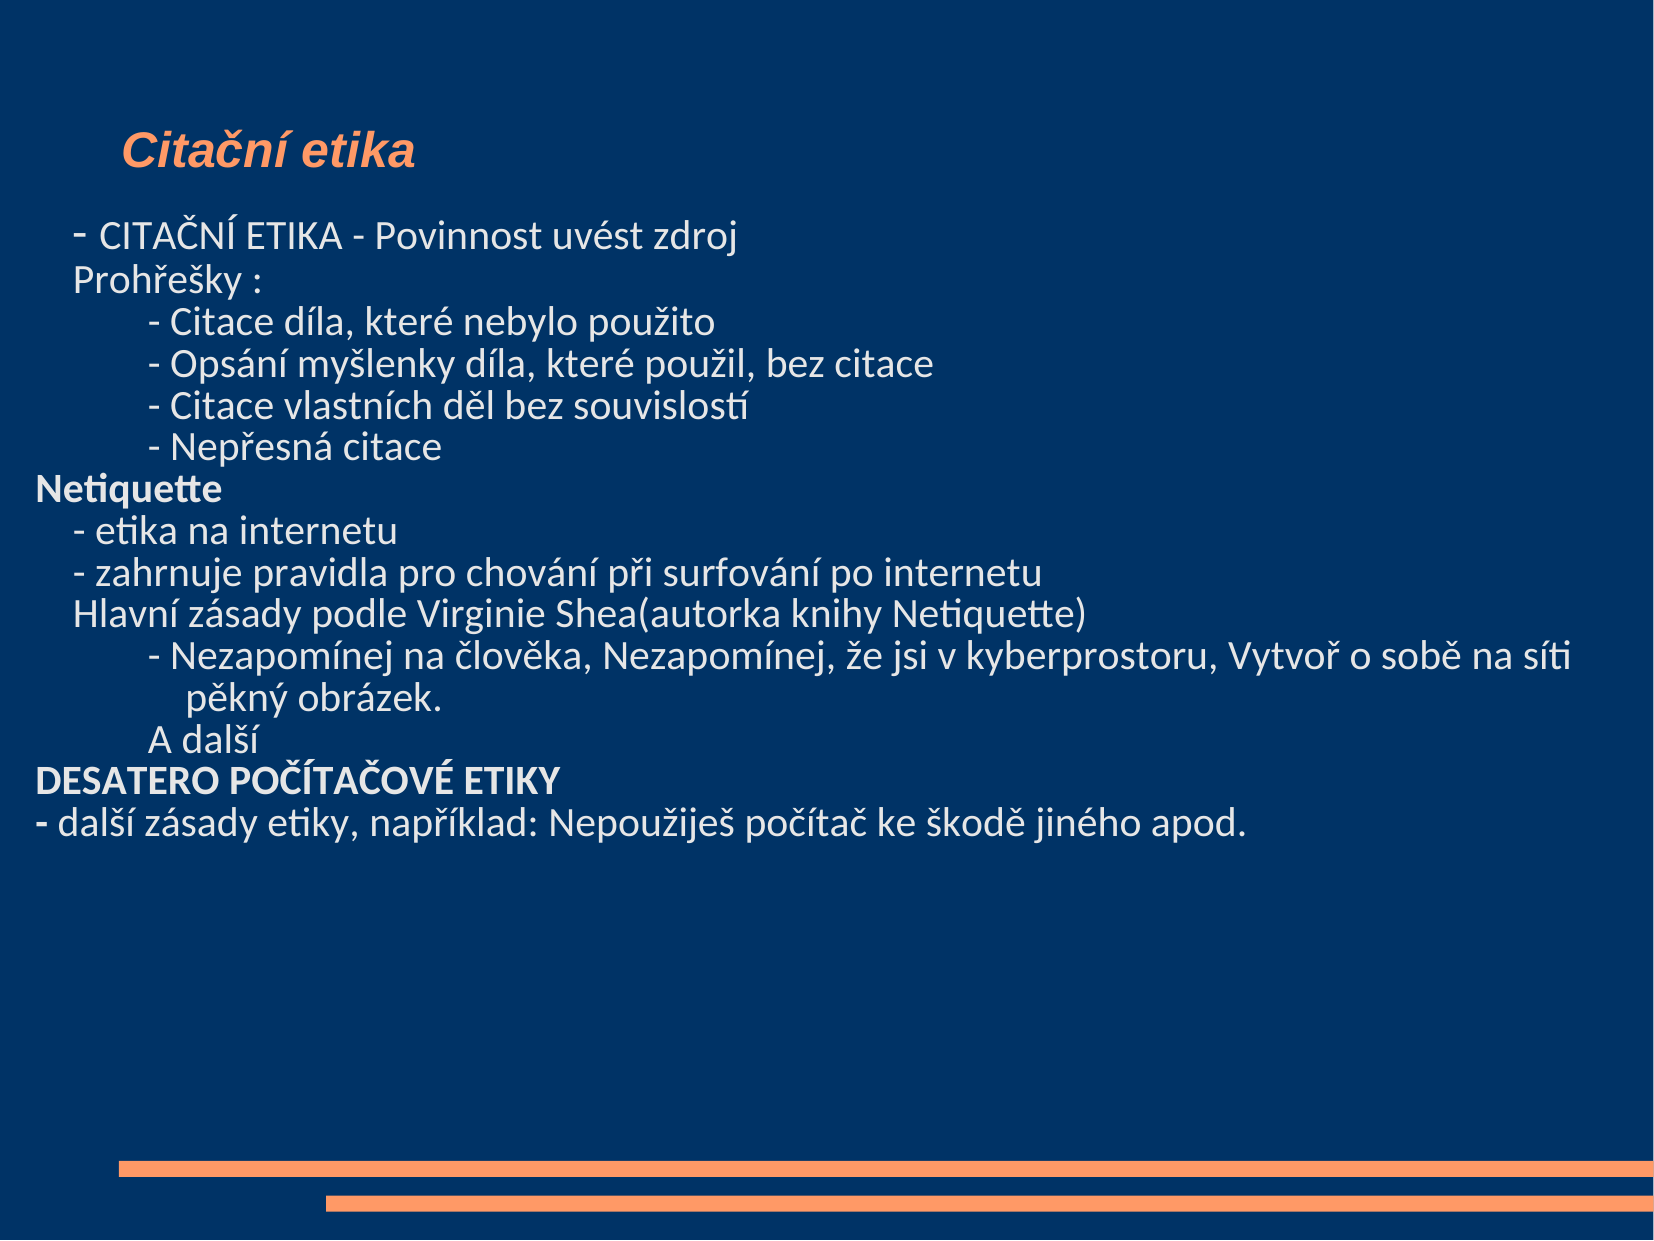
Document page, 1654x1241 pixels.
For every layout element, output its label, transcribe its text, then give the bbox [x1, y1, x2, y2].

title Citační etika [121, 46, 1534, 212]
list - CITAČNÍ ETIKA - Povinnost uvést zdroj Prohřešky : - Citace díla, které nebylo použito - Opsání myšlenky díla, které použil, bez citace - Citace vlastních děl bez souvislostí - Nepřesná citace Netiquette - etika na internetu - zahrnuje pravidla pro chování při surfování po internetu Hlavní zásady podle Virginie Shea(autorka knihy Netiquette) - Nezapomínej na člověka, Nezapomínej, že jsi v kyberprostoru, Vytvoř o sobě na síti pěkný obrázek. A další DESATERO POČÍTAČOVÉ ETIKY - další zásady etiky, například: Nepoužiješ počítač ke škodě jiného apod. [35, 212, 1595, 1223]
